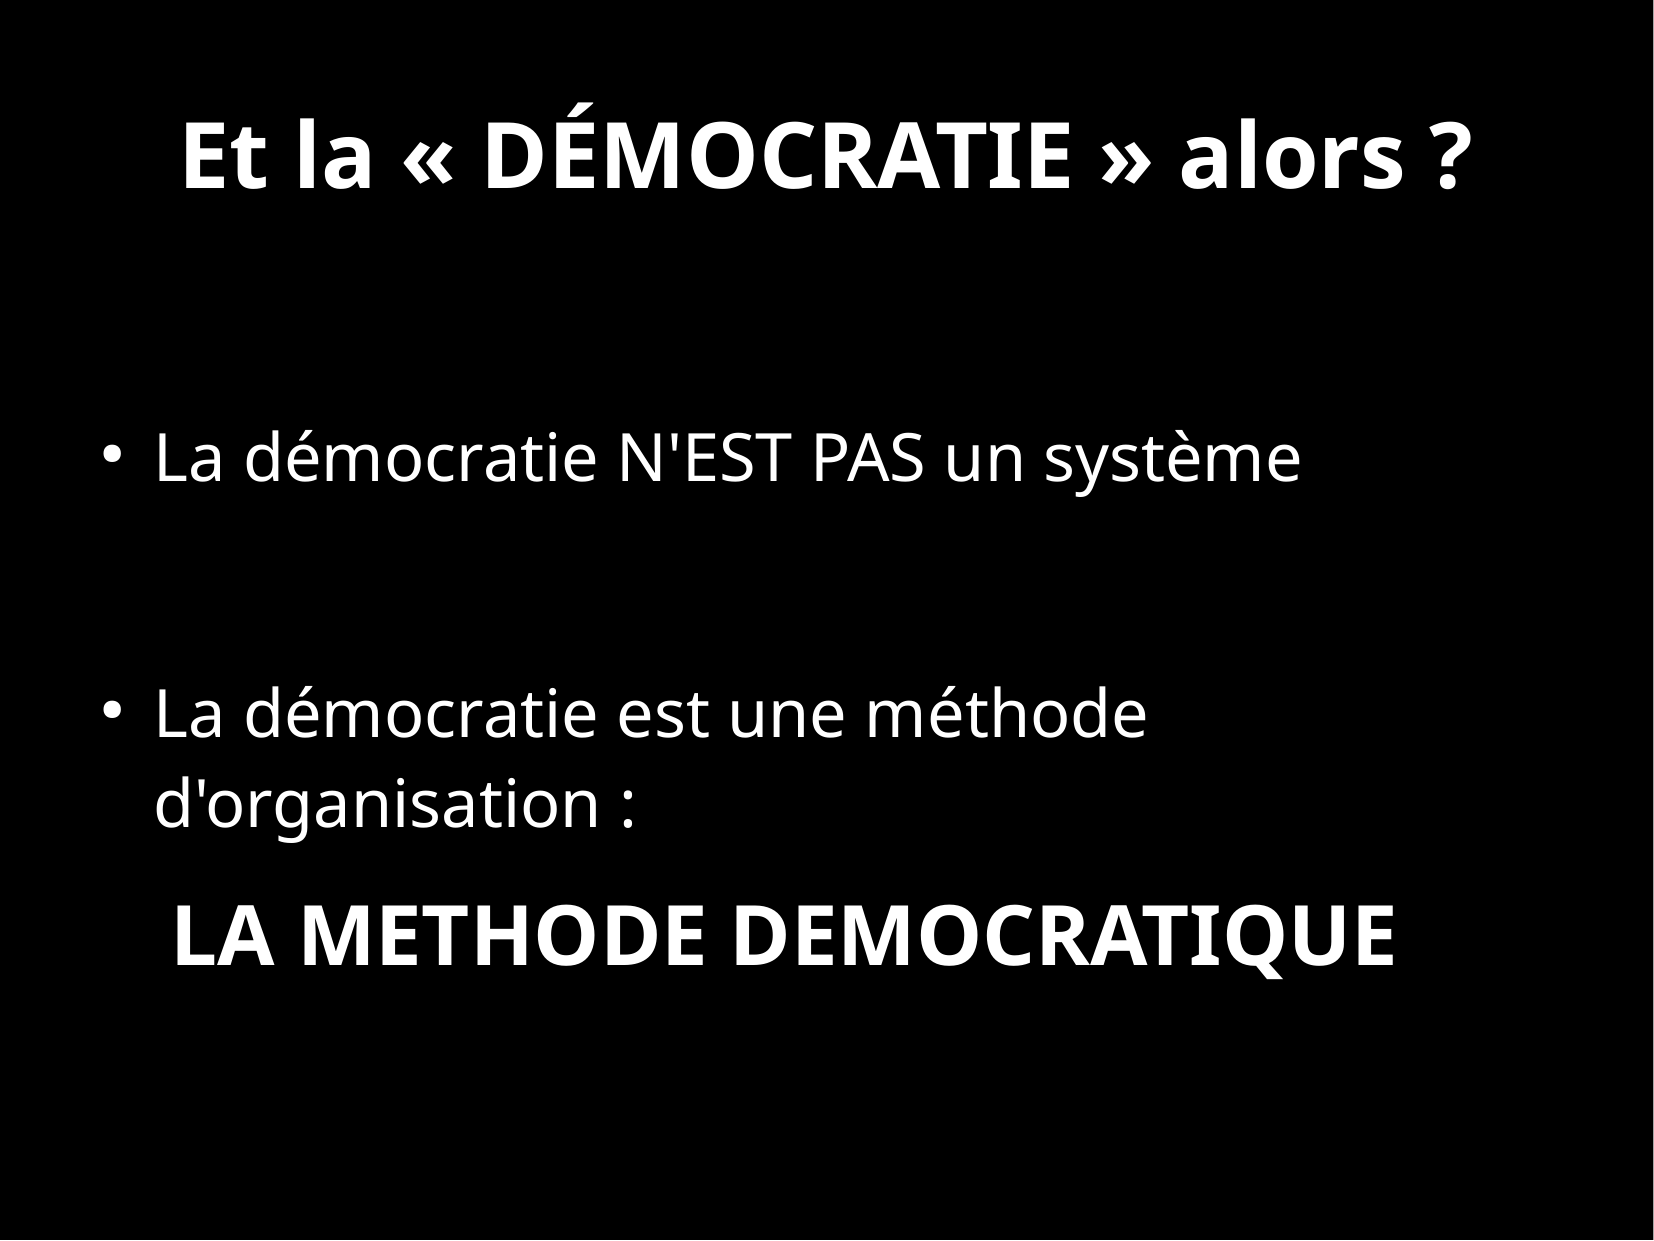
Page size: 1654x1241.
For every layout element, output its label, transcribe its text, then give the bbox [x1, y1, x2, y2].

list La démocratie est une méthode d'organisation : LA METHODE DEMOCRATIQUE [82, 665, 1571, 1009]
list La démocratie N'EST PAS un système [82, 290, 1571, 634]
title Et la « DÉMOCRATIE » alors ? [82, 43, 1571, 263]
